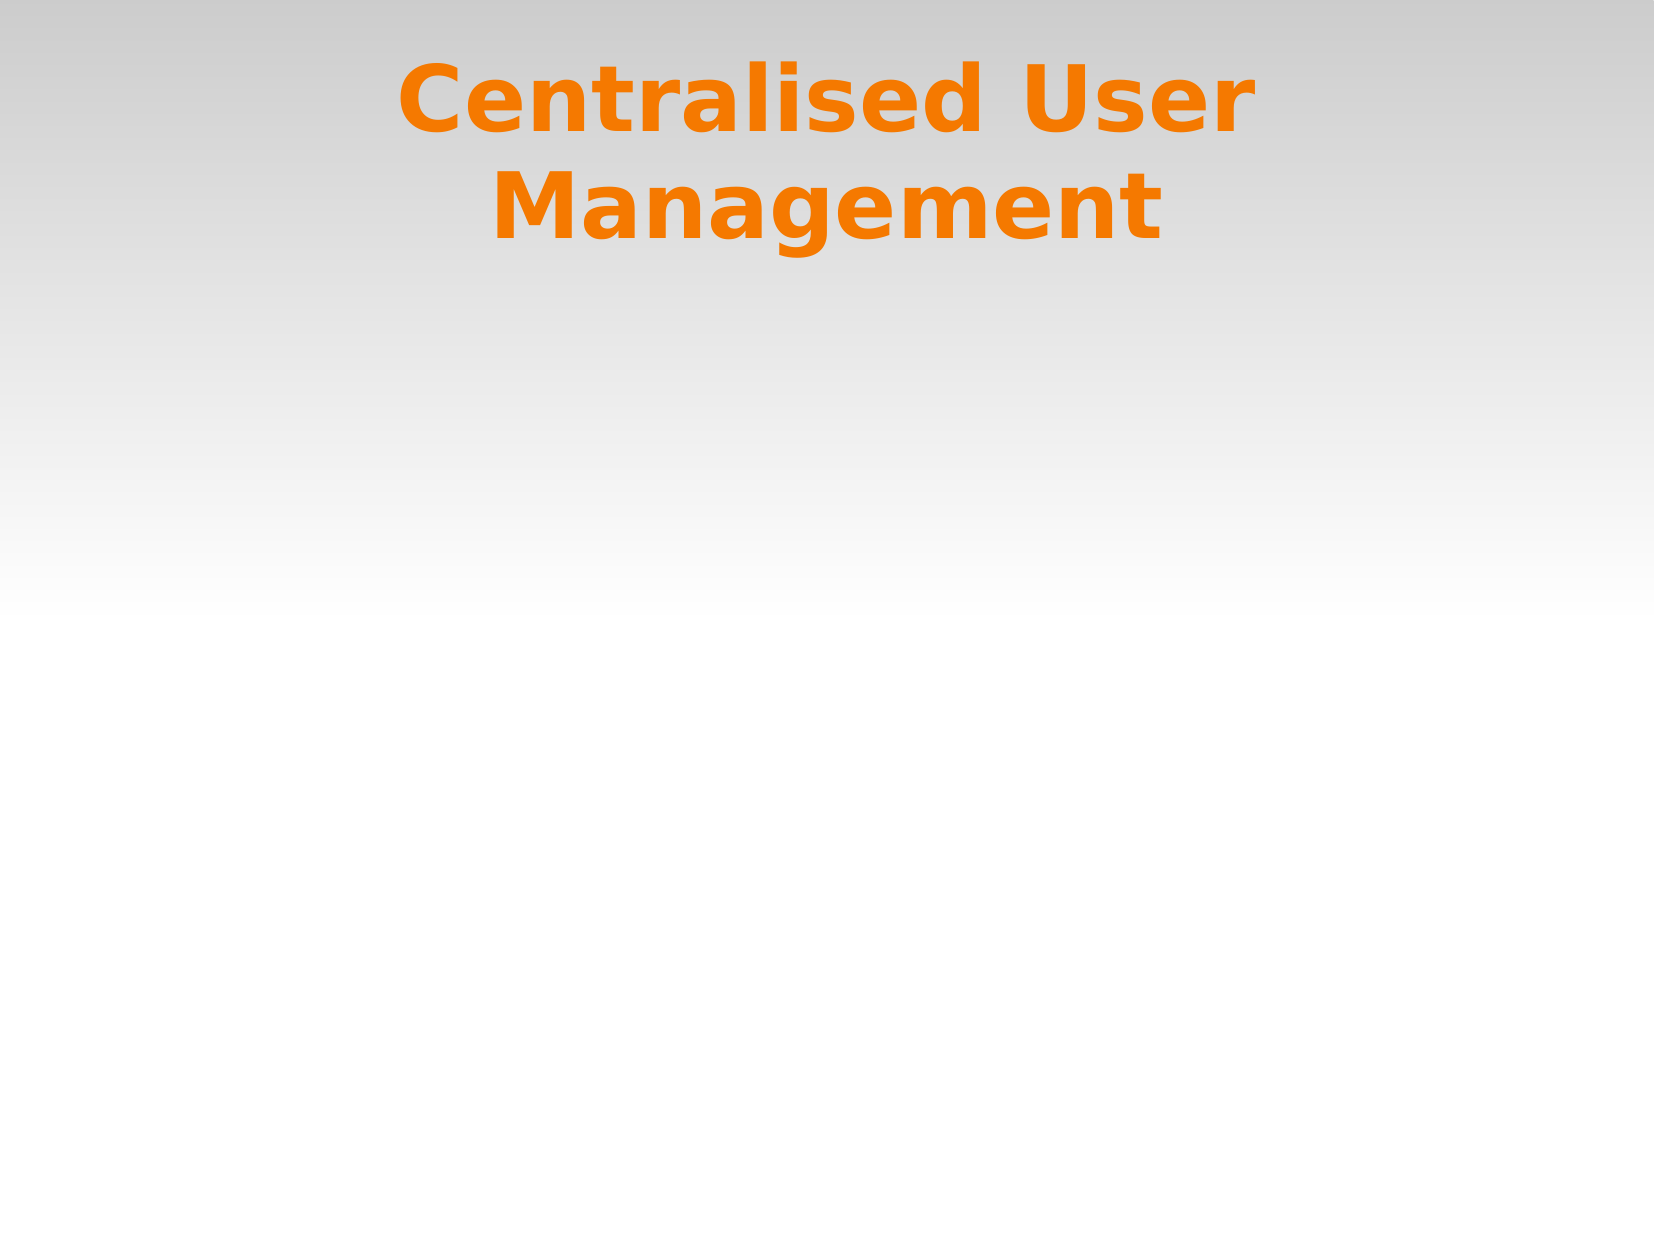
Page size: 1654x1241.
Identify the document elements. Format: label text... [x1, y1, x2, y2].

title Centralised User Management [82, 45, 1571, 261]
